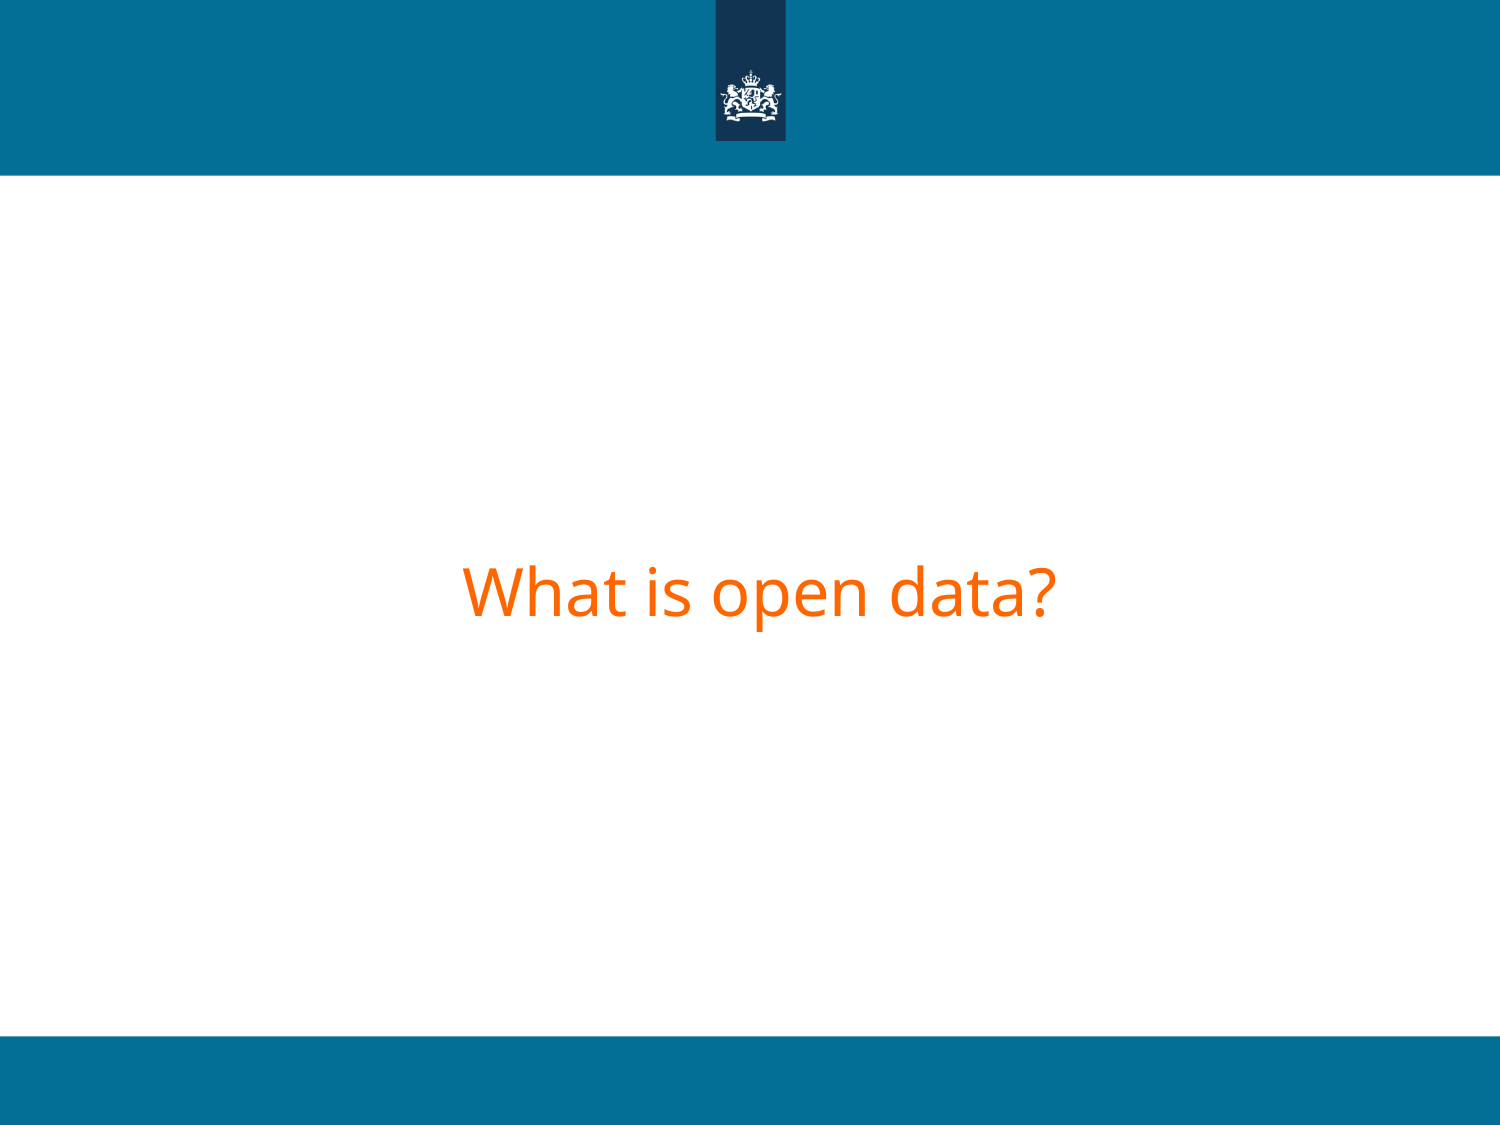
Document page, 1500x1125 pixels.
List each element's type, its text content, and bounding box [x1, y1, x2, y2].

text_box What is open data? [447, 541, 1073, 638]
picture [717, 0, 785, 140]
